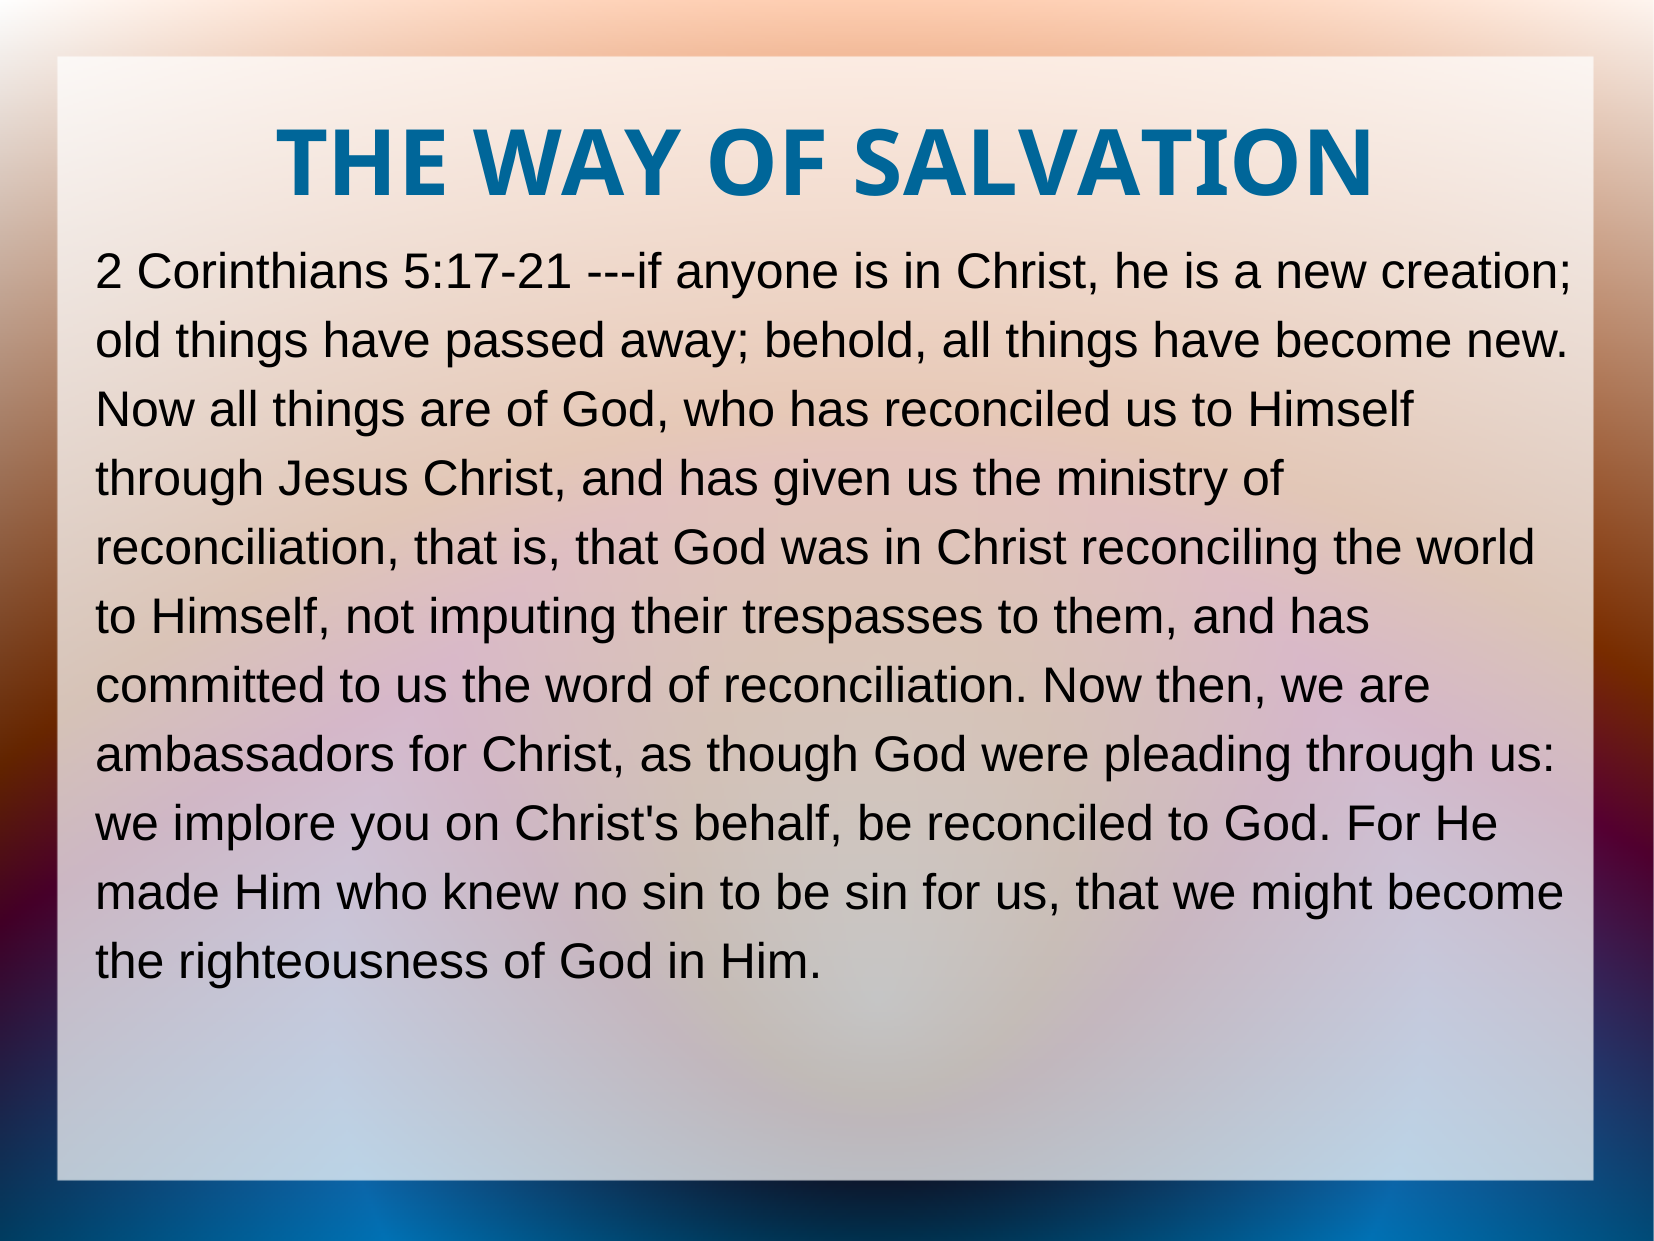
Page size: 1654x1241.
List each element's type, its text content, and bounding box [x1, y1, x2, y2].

text_box 2 Corinthians 5:17-21 ---if anyone is in Christ, he is a new creation; old things have passed away; behold, all things have become new. Now all things are of God, who has reconciled us to Himself through Jesus Christ, and has given us the ministry of reconciliation, that is, that God was in Christ reconciling the world to Himself, not imputing their trespasses to them, and has committed to us the word of reconciliation. Now then, we are ambassadors for Christ, as though God were pleading through us: we implore you on Christ's behalf, be reconciled to God. For He made Him who knew no sin to be sin for us, that we might become the righteousness of God in Him. [80, 222, 1597, 1000]
title THE WAY OF SALVATION [82, 103, 1571, 215]
